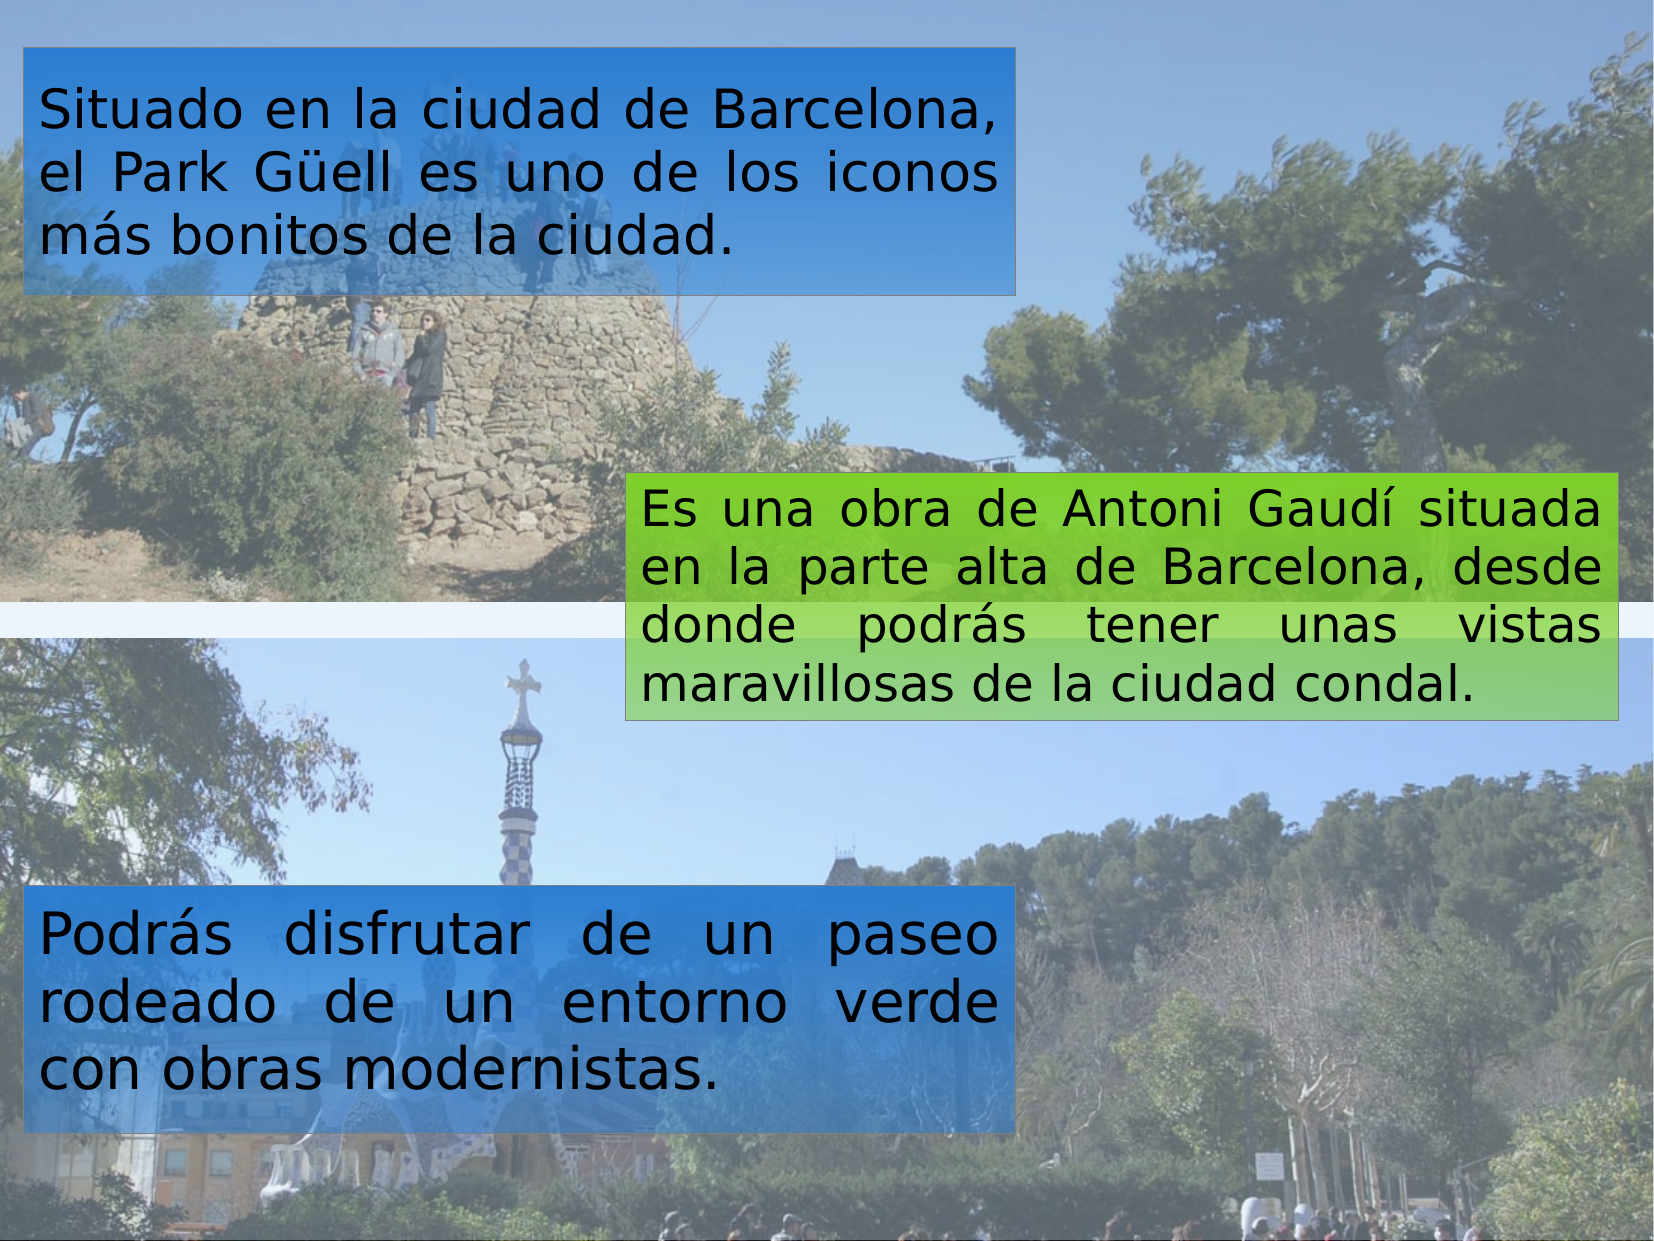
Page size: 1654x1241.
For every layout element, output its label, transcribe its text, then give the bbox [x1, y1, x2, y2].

text_box Podrás disfrutar de un paseo rodeado de un entorno verde con obras modernistas. [23, 892, 1016, 1111]
text_box [0, 0, 1654, 1241]
text_box Situado en la ciudad de Barcelona, ​​el Park Güell es uno de los iconos más bonitos de la ciudad. [23, 70, 1016, 275]
text_box Es una obra de Antoni Gaudí situada en la parte alta de Barcelona, ​​desde donde podrás tener unas vistas maravillosas de la ciudad condal. [625, 472, 1619, 720]
